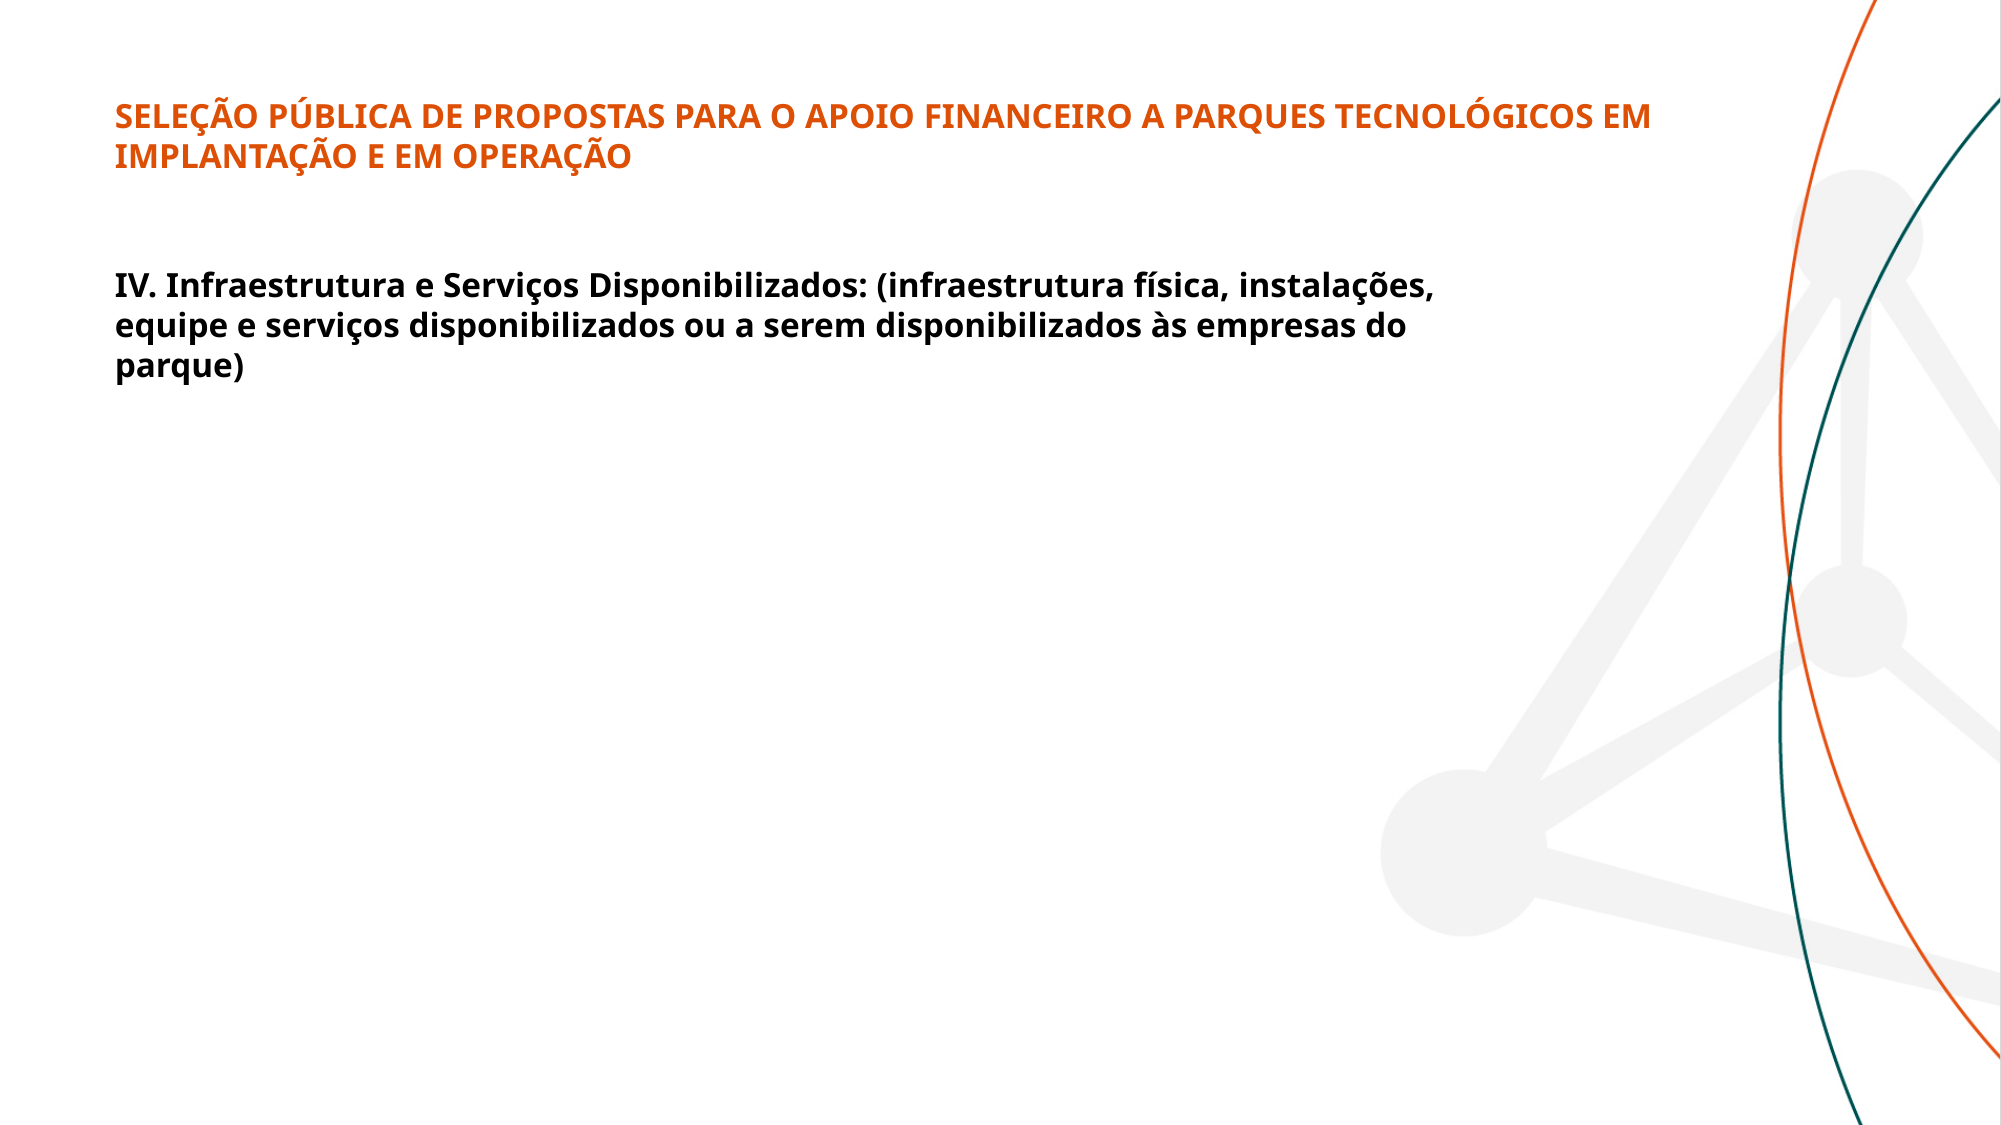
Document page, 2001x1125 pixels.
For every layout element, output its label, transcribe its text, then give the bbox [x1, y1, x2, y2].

text_box SELEÇÃO PÚBLICA DE PROPOSTAS PARA O APOIO FINANCEIRO A PARQUES TECNOLÓGICOS EM IMPLANTAÇÃO E EM OPERAÇÃO [99, 88, 1900, 217]
text_box IV. Infraestrutura e Serviços Disponibilizados: (infraestrutura física, instalações, equipe e serviços disponibilizados ou a serem disponibilizados às empresas do parque) [99, 218, 1478, 634]
